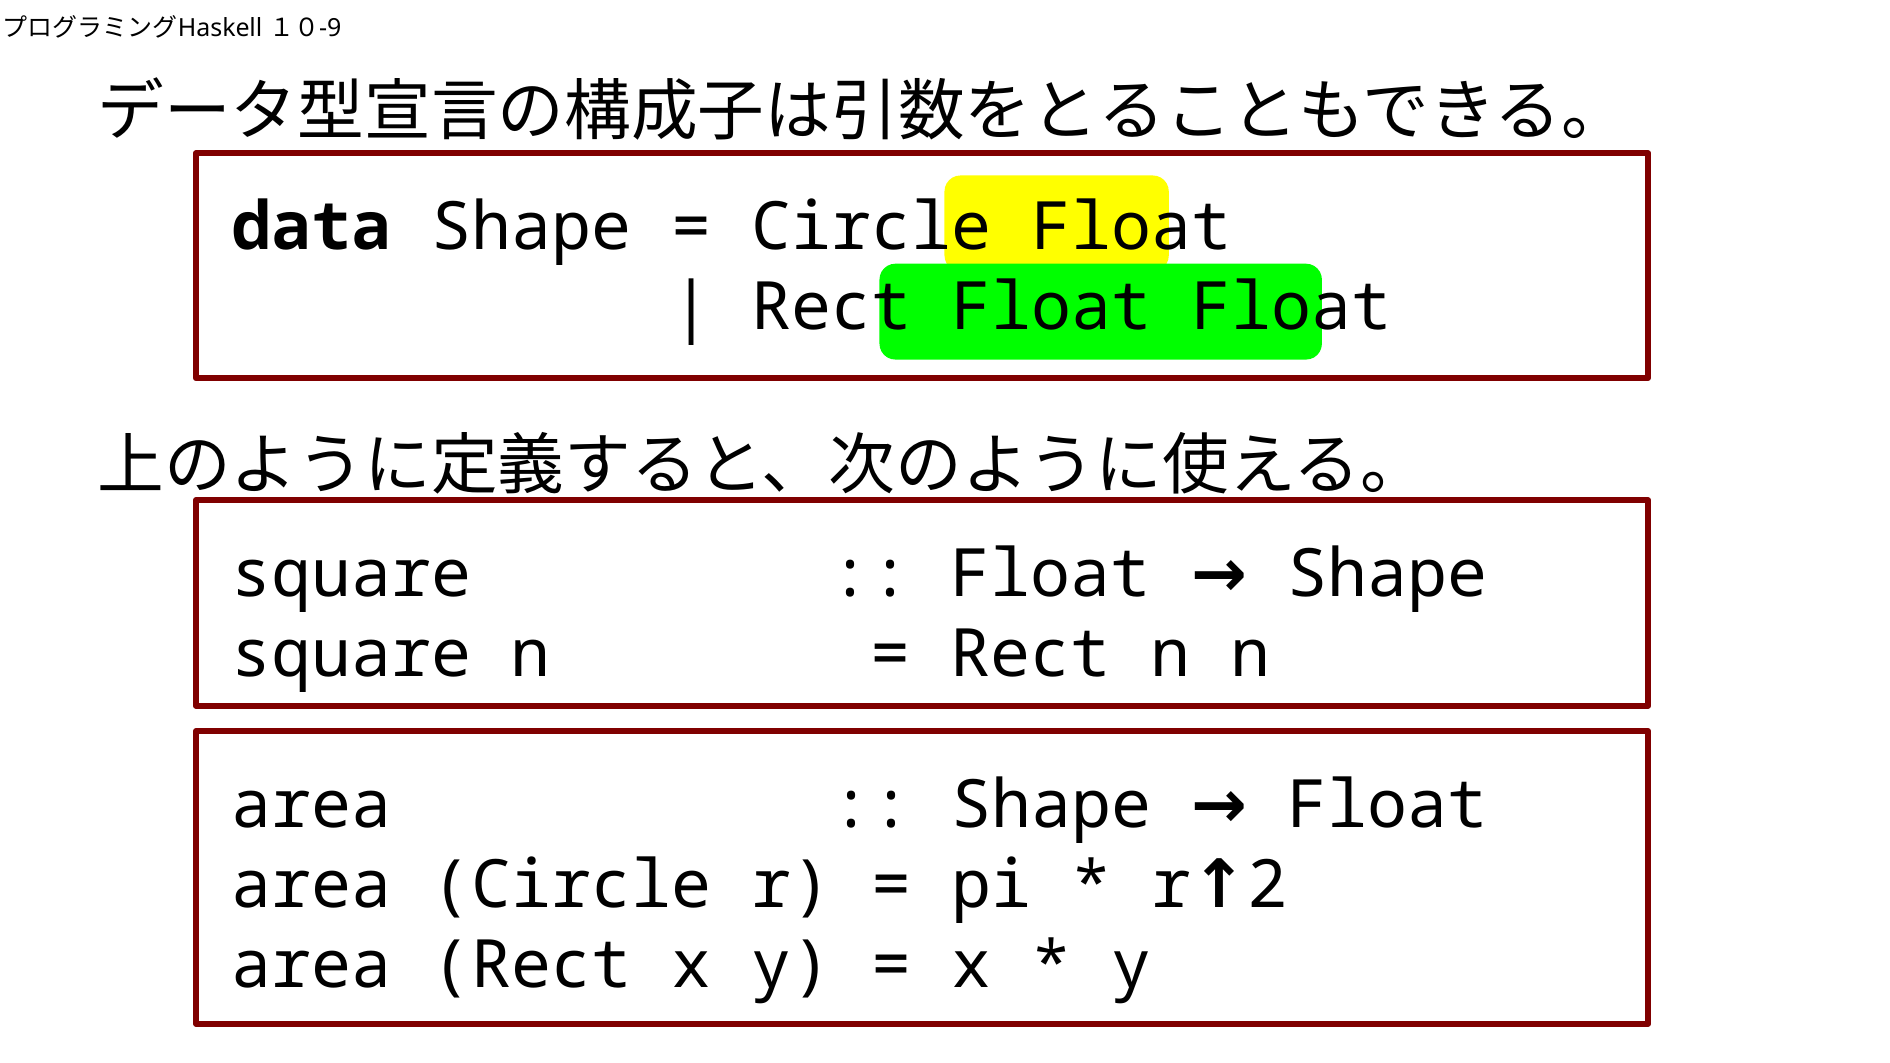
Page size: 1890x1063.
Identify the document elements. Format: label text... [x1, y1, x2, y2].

text_box data Shape = Circle Float | Rect Float Float [195, 153, 1649, 379]
text_box area :: Shape → Float area (Circle r) = pi * r↑2 area (Rect x y) = x * y [195, 731, 1649, 1024]
list 上のように定義すると、次のように使える。 [94, 407, 1796, 482]
list データ型宣言の構成子は引数をとることもできる。 [94, 53, 1796, 129]
text_box square :: Float → Shape square n = Rect n n [195, 500, 1649, 706]
